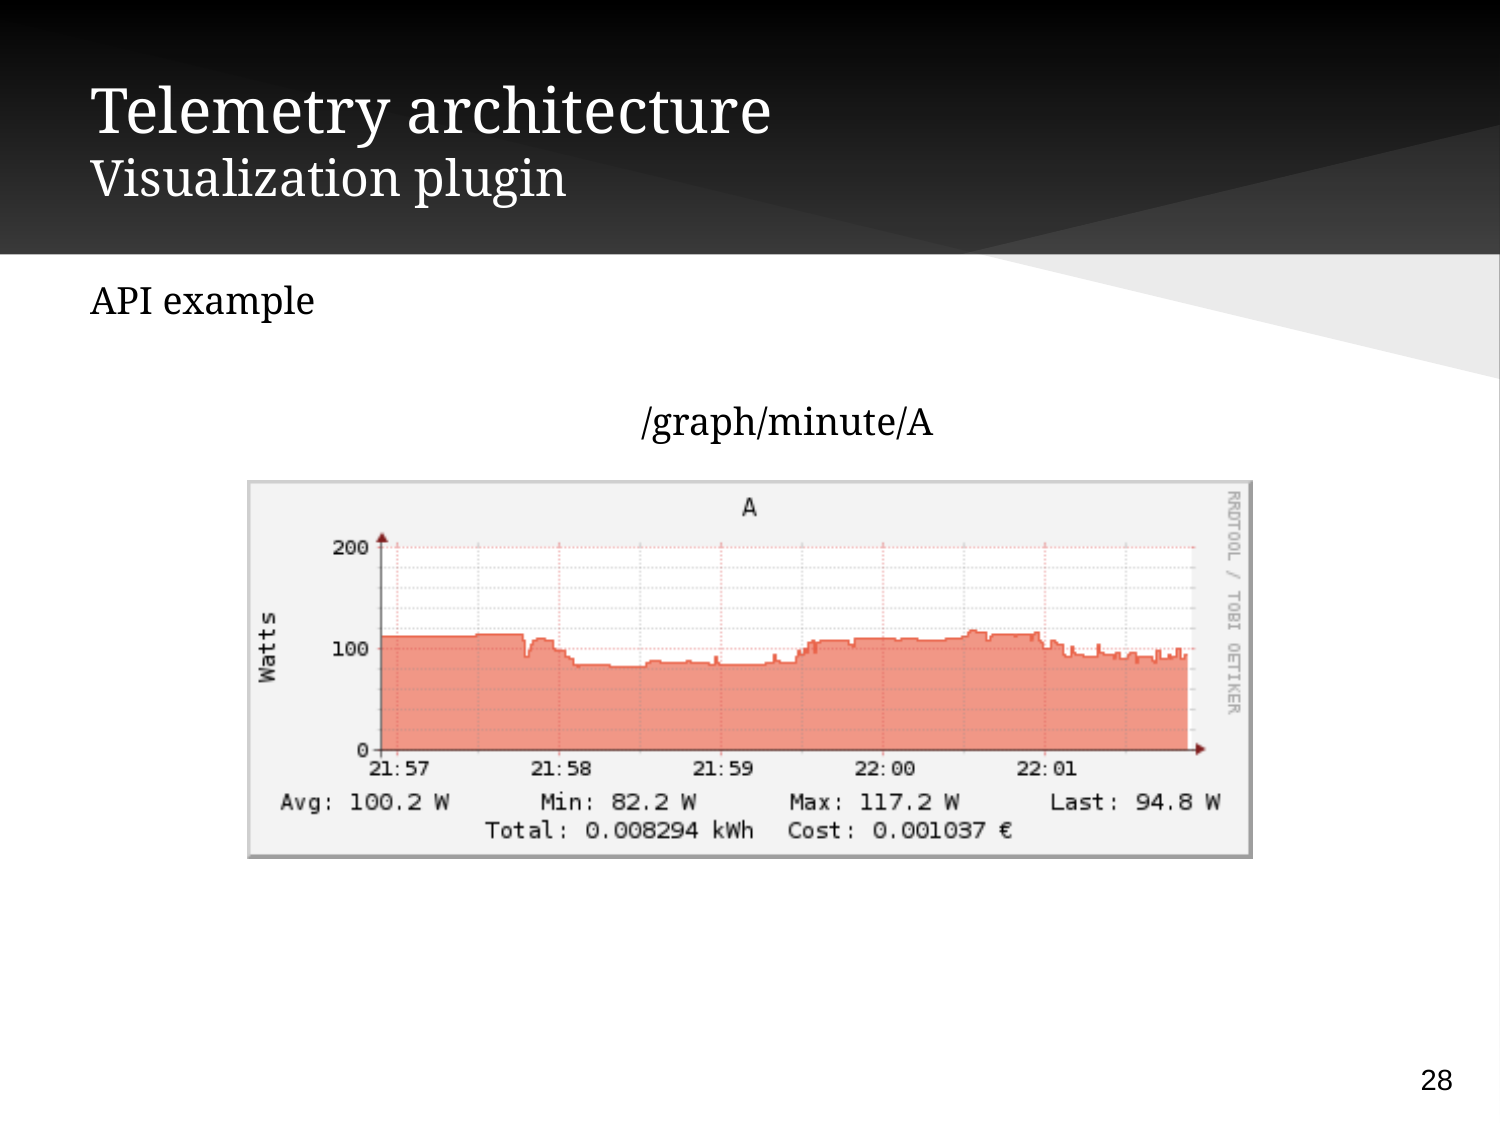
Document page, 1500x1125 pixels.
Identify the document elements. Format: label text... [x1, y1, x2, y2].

picture [247, 480, 1253, 860]
text_box 28 [1405, 1046, 1471, 1097]
list API example /graph/minute/A [75, 262, 1425, 1078]
title Telemetry architecture Visualization plugin [75, 45, 1425, 233]
